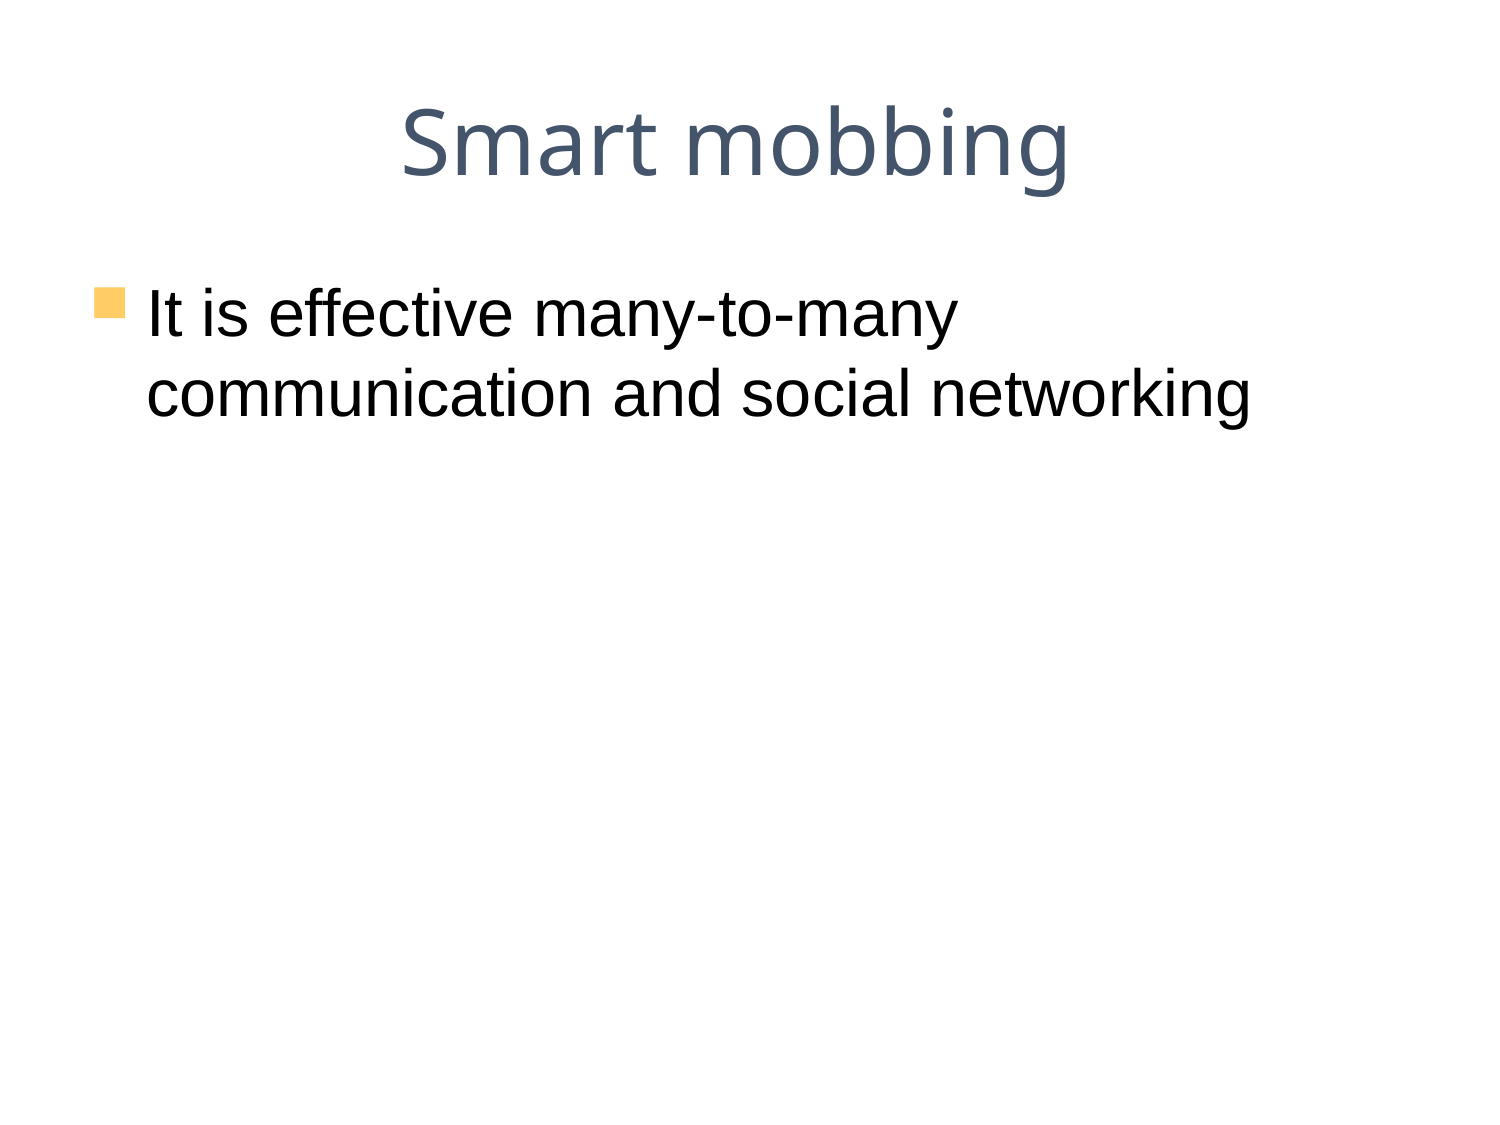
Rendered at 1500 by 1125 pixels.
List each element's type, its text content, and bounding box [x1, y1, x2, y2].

list It is effective many-to-many communication and social networking [75, 262, 1425, 1000]
title Smart mobbing [75, 45, 1425, 233]
